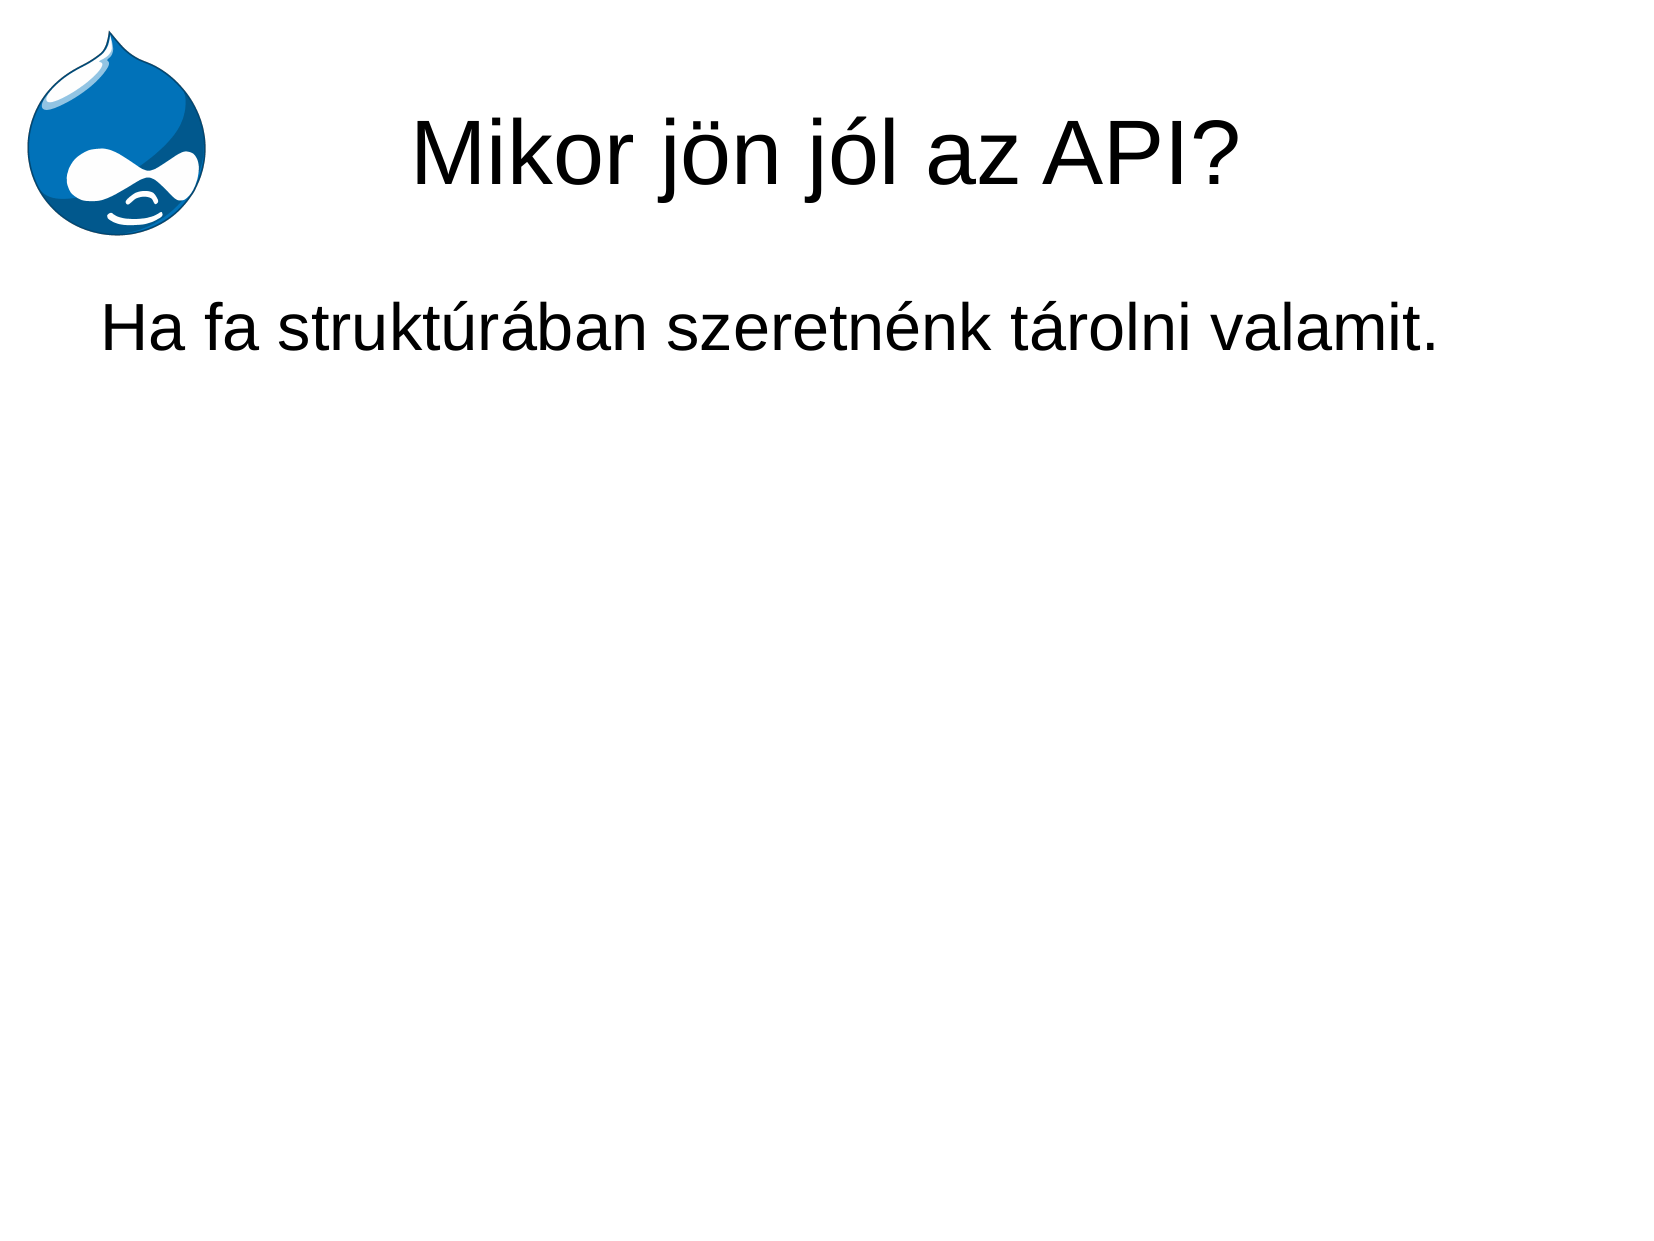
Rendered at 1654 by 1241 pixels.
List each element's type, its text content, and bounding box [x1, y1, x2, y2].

picture [26, 29, 207, 237]
title Mikor jön jól az API? [82, 49, 1571, 257]
list Ha fa struktúrában szeretnénk tárolni valamit. [82, 290, 1571, 1109]
